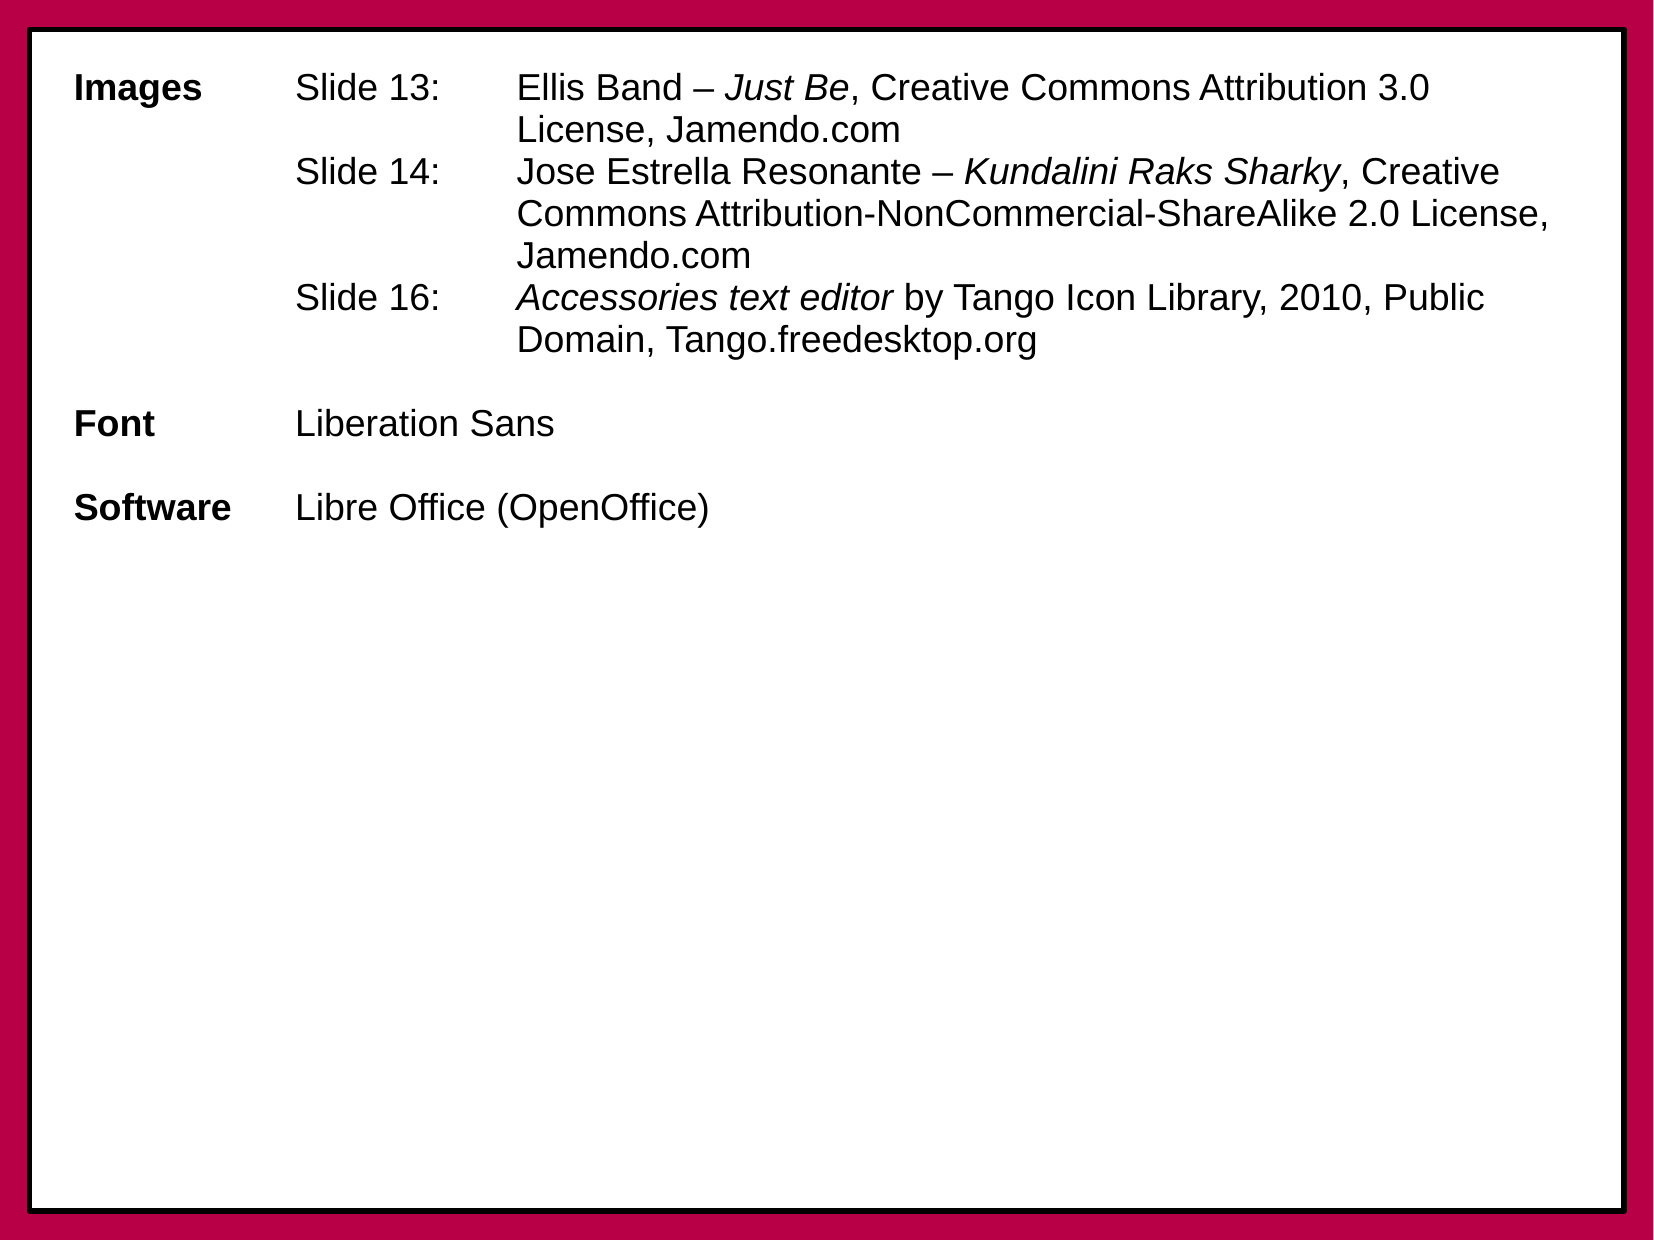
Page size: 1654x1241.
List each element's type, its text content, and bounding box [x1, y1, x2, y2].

text_box Images Slide 13: Ellis Band – Just Be, Creative Commons Attribution 3.0 License, Jamendo.com Slide 14: Jose Estrella Resonante – Kundalini Raks Sharky, Creative Commons Attribution-NonCommercial-ShareAlike 2.0 License, Jamendo.com Slide 16: Accessories text editor by Tango Icon Library, 2010, Public Domain, Tango.freedesktop.org Font Liberation Sans Software Libre Office (OpenOffice) [59, 59, 1595, 536]
text_box [29, 29, 1625, 1211]
